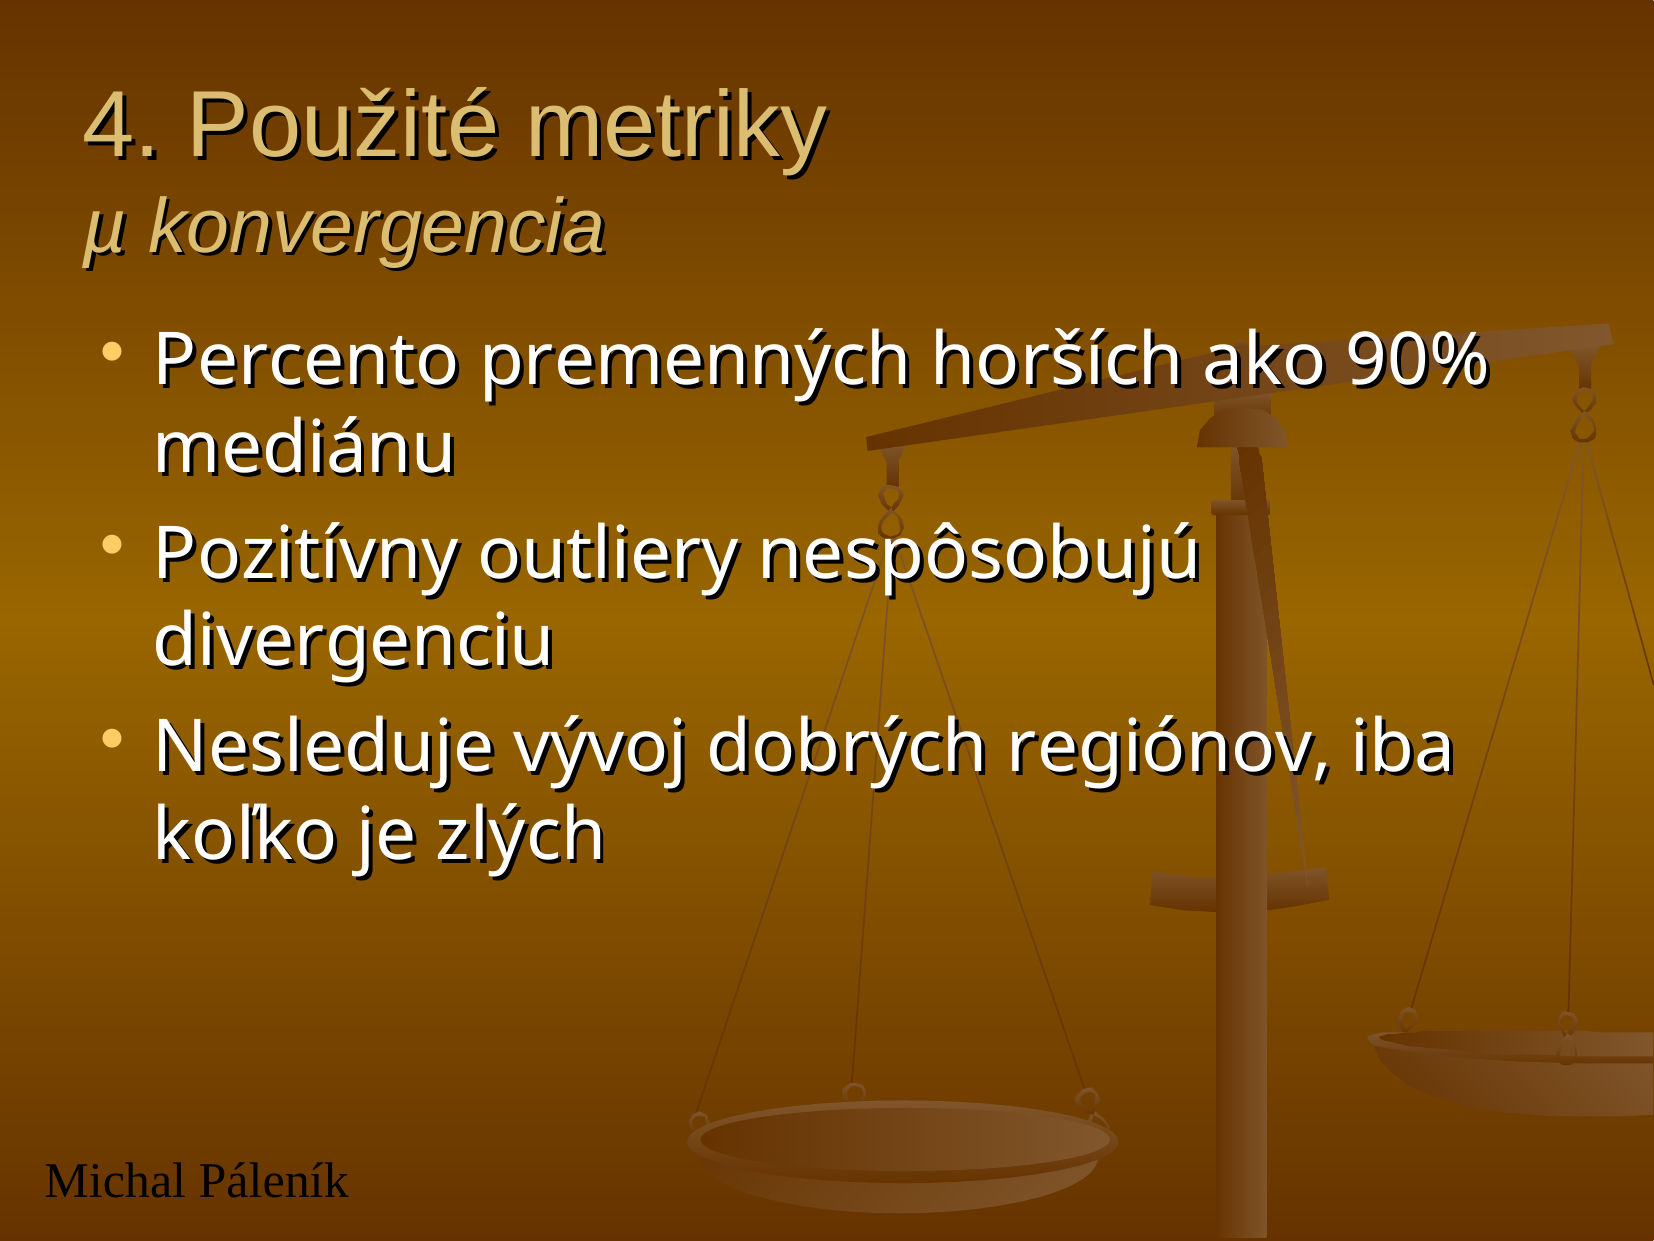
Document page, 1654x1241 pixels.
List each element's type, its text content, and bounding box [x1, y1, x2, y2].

list Percento premenných horších ako 90% mediánu Pozitívny outliery nespôsobujú divergenciu Nesleduje vývoj dobrých regiónov, iba koľko je zlých [82, 289, 1572, 1095]
title 4. Použité metriky µ konvergencia [82, 39, 1572, 268]
